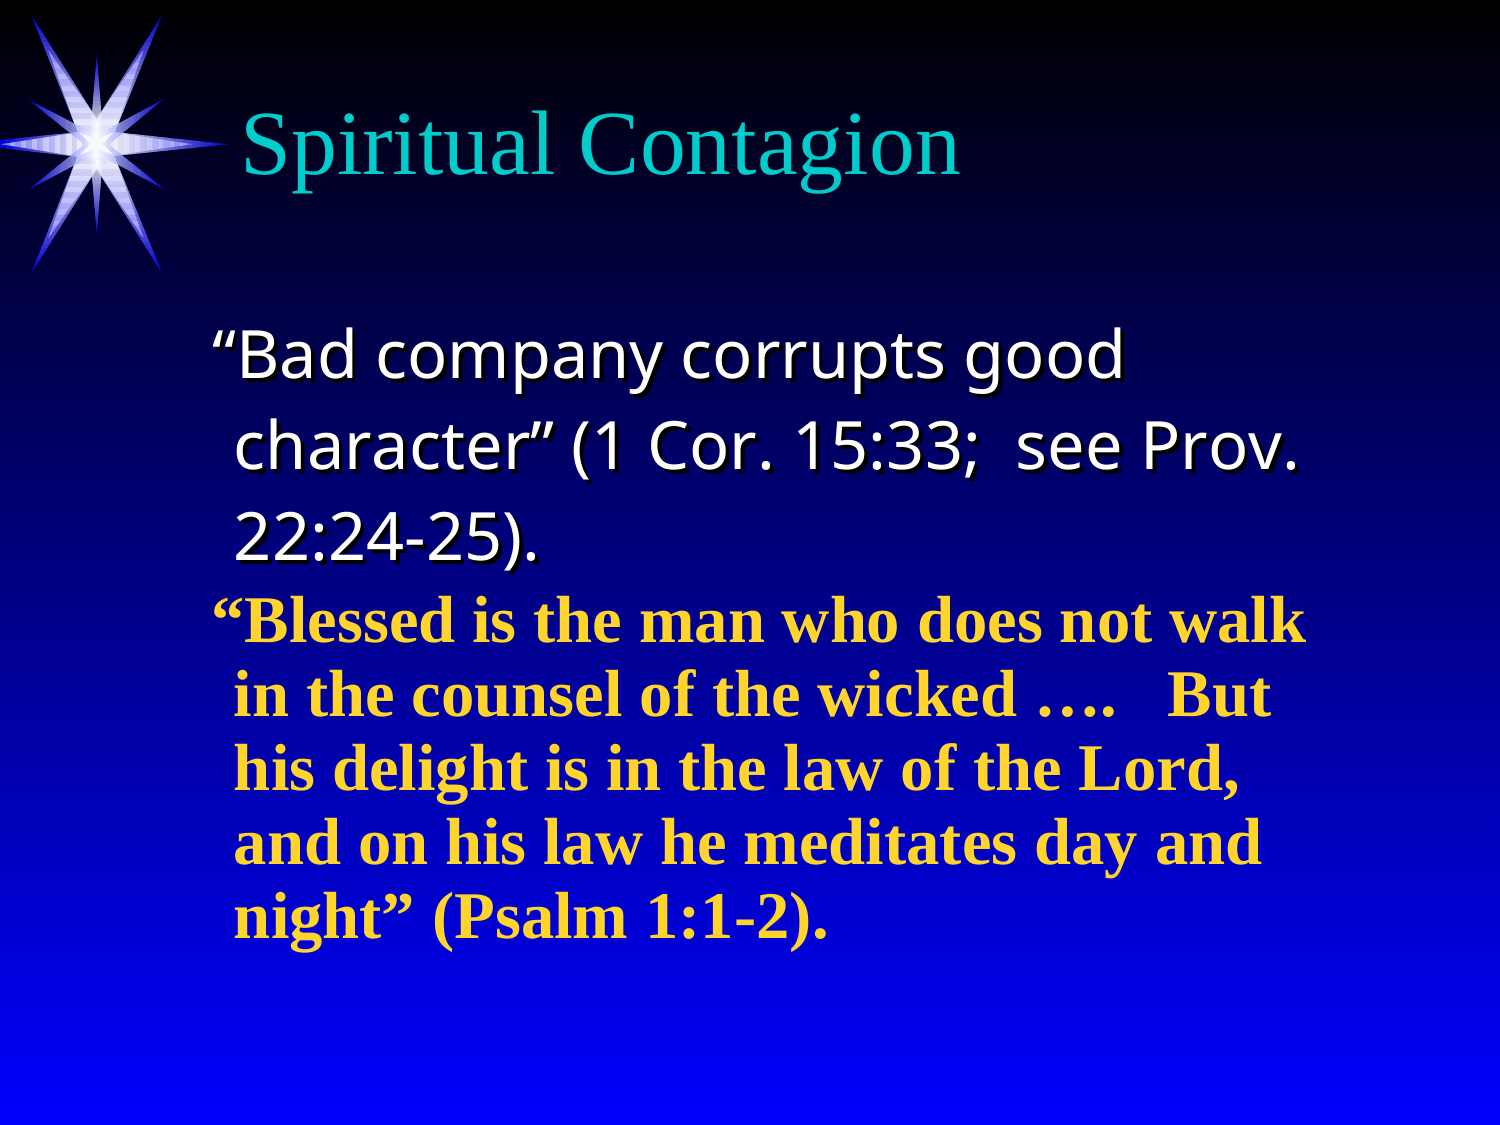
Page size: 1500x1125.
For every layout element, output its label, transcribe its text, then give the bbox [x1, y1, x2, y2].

text_box “Blessed is the man who does not walk in the counsel of the wicked …. But his delight is in the law of the Lord, and on his law he meditates day and night” (Psalm 1:1-2). [162, 575, 1351, 850]
title Spiritual Contagion [225, 81, 1435, 207]
list “Bad company corrupts good character” (1 Cor. 15:33; see Prov. 22:24-25). [162, 299, 1351, 575]
